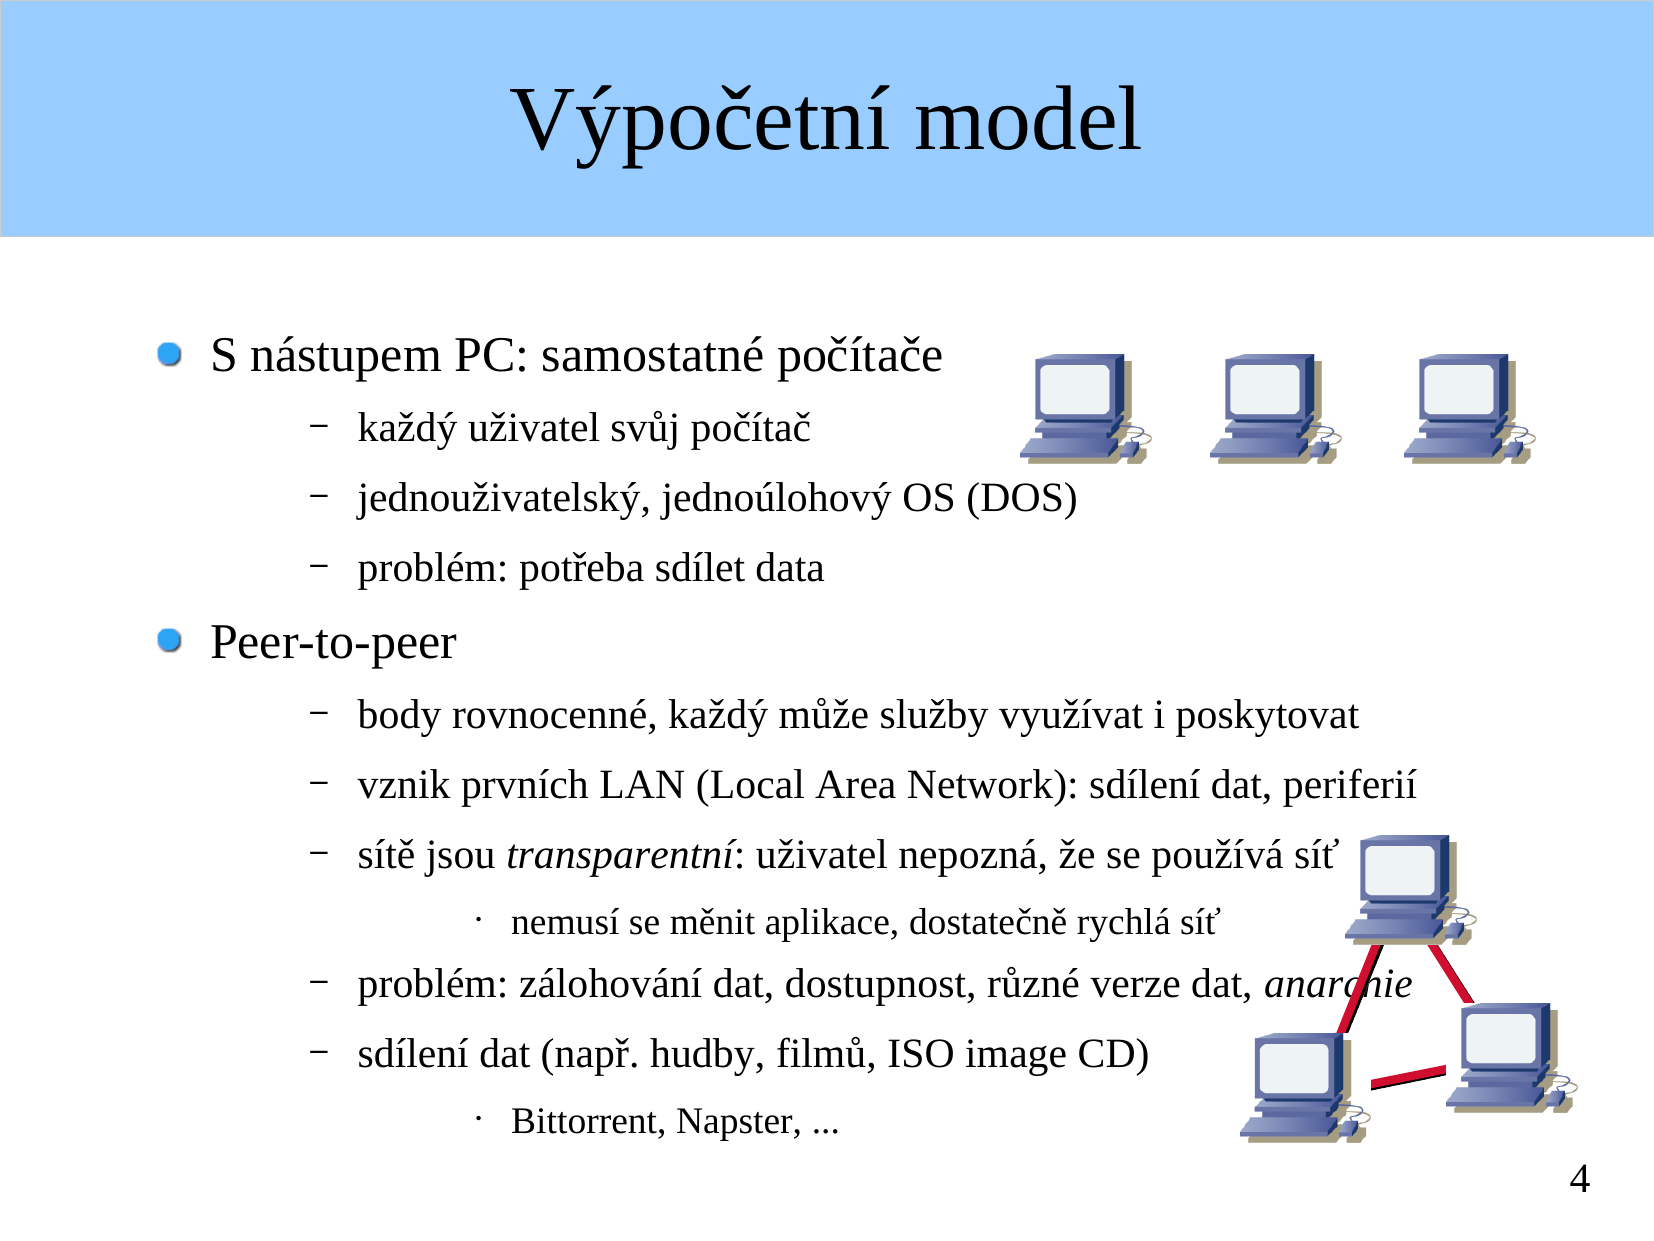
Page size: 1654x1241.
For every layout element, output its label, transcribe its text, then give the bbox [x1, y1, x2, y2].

picture [1345, 835, 1477, 945]
picture [1446, 1003, 1578, 1113]
picture [1020, 354, 1152, 464]
list S nástupem PC: samostatné počítače každý uživatel svůj počítač jednouživatelský, jednoúlohový OS (DOS) problém: potřeba sdílet data Peer-to-peer body rovnocenné, každý může služby využívat i poskytovat vznik prvních LAN (Local Area Network): sdílení dat, periferií sítě jsou transparentní: uživatel nepozná, že se používá síť nemusí se měnit aplikace, dostatečně rychlá síť problém: zálohování dat, dostupnost, různé verze dat, anarchie sdílení dat (např. hudby, filmů, ISO image CD) Bittorrent, Napster, ... [121, 327, 1595, 1194]
picture [1210, 354, 1342, 464]
picture [1404, 354, 1536, 464]
title Výpočetní model [0, 0, 1654, 237]
picture [1240, 1033, 1371, 1143]
